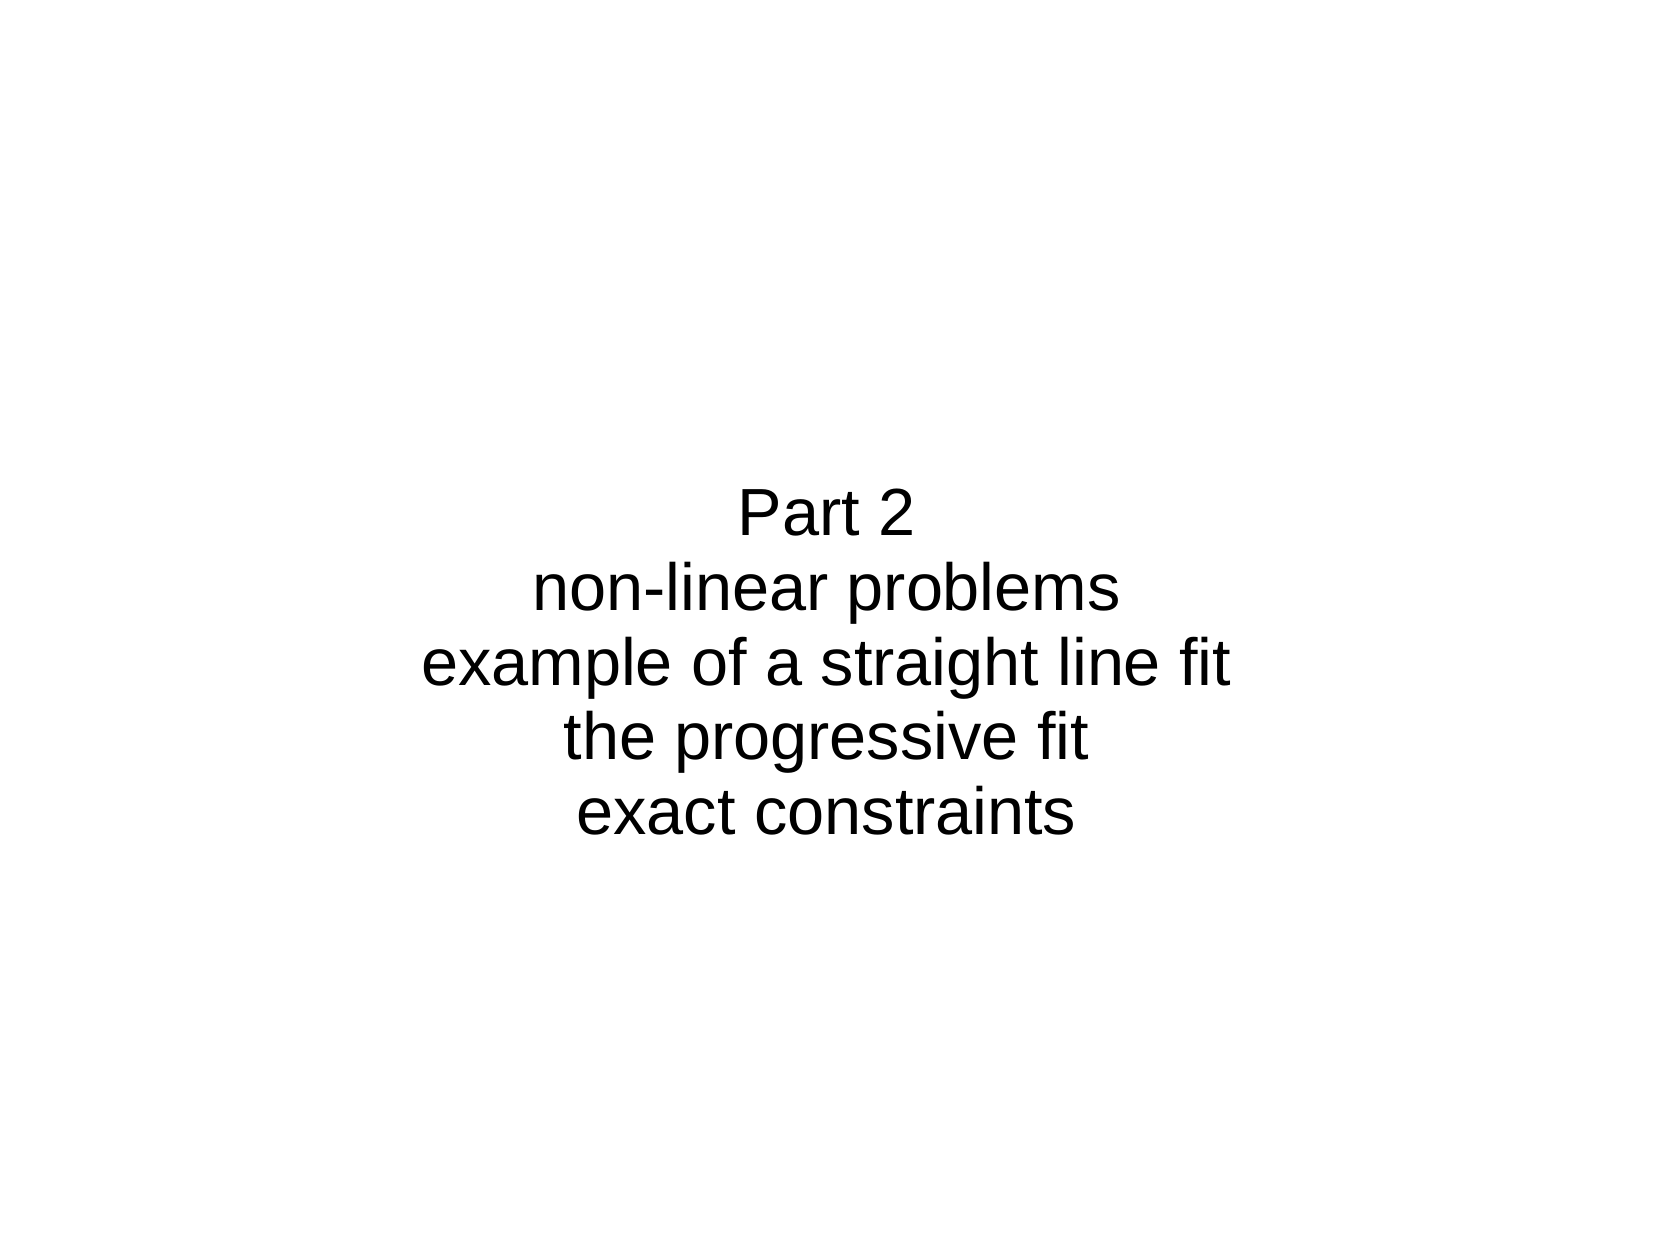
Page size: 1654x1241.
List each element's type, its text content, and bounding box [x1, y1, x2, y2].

text_box Part 2 non-linear problems example of a straight line fit the progressive fit exact constraints [82, 290, 1571, 1109]
